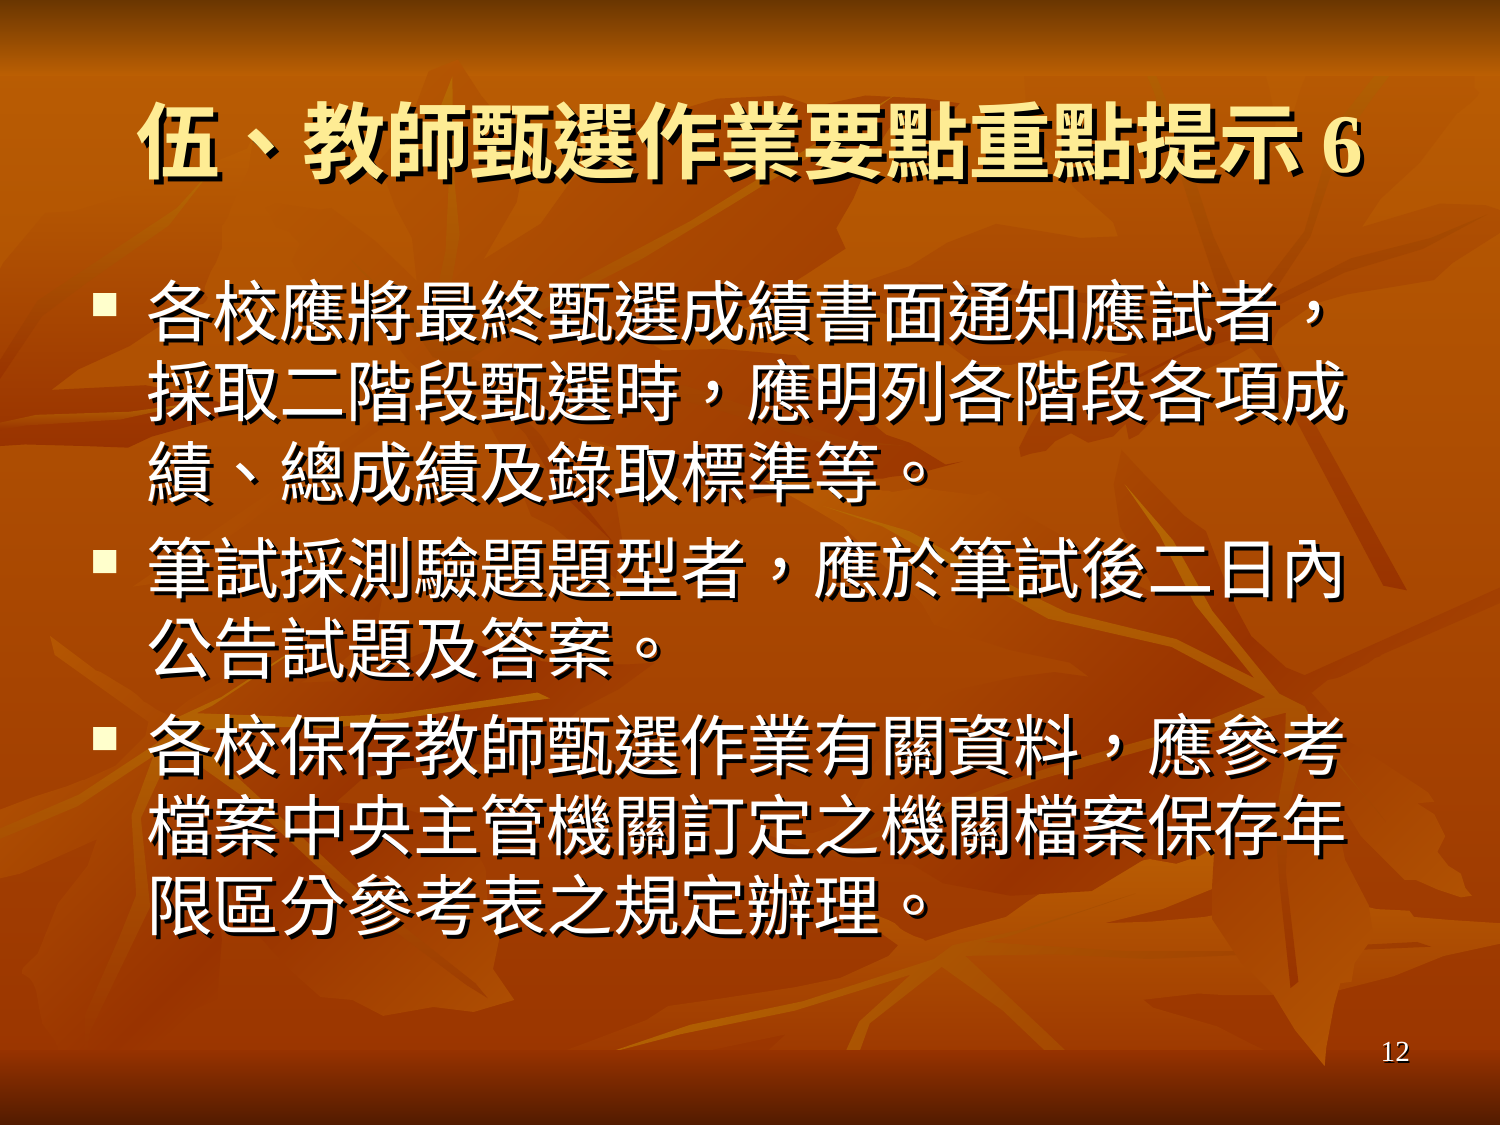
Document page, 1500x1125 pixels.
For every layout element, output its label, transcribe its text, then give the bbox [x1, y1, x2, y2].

list 各校應將最終甄選成績書面通知應試者，採取二階段甄選時，應明列各階段各項成績、總成績及錄取標準等。 筆試採測驗題題型者，應於筆試後二日內公告試題及答案。 各校保存教師甄選作業有關資料，應參考檔案中央主管機關訂定之機關檔案保存年限區分參考表之規定辦理。 [75, 262, 1426, 1006]
title 伍、教師甄選作業要點重點提示6 [75, 45, 1426, 234]
